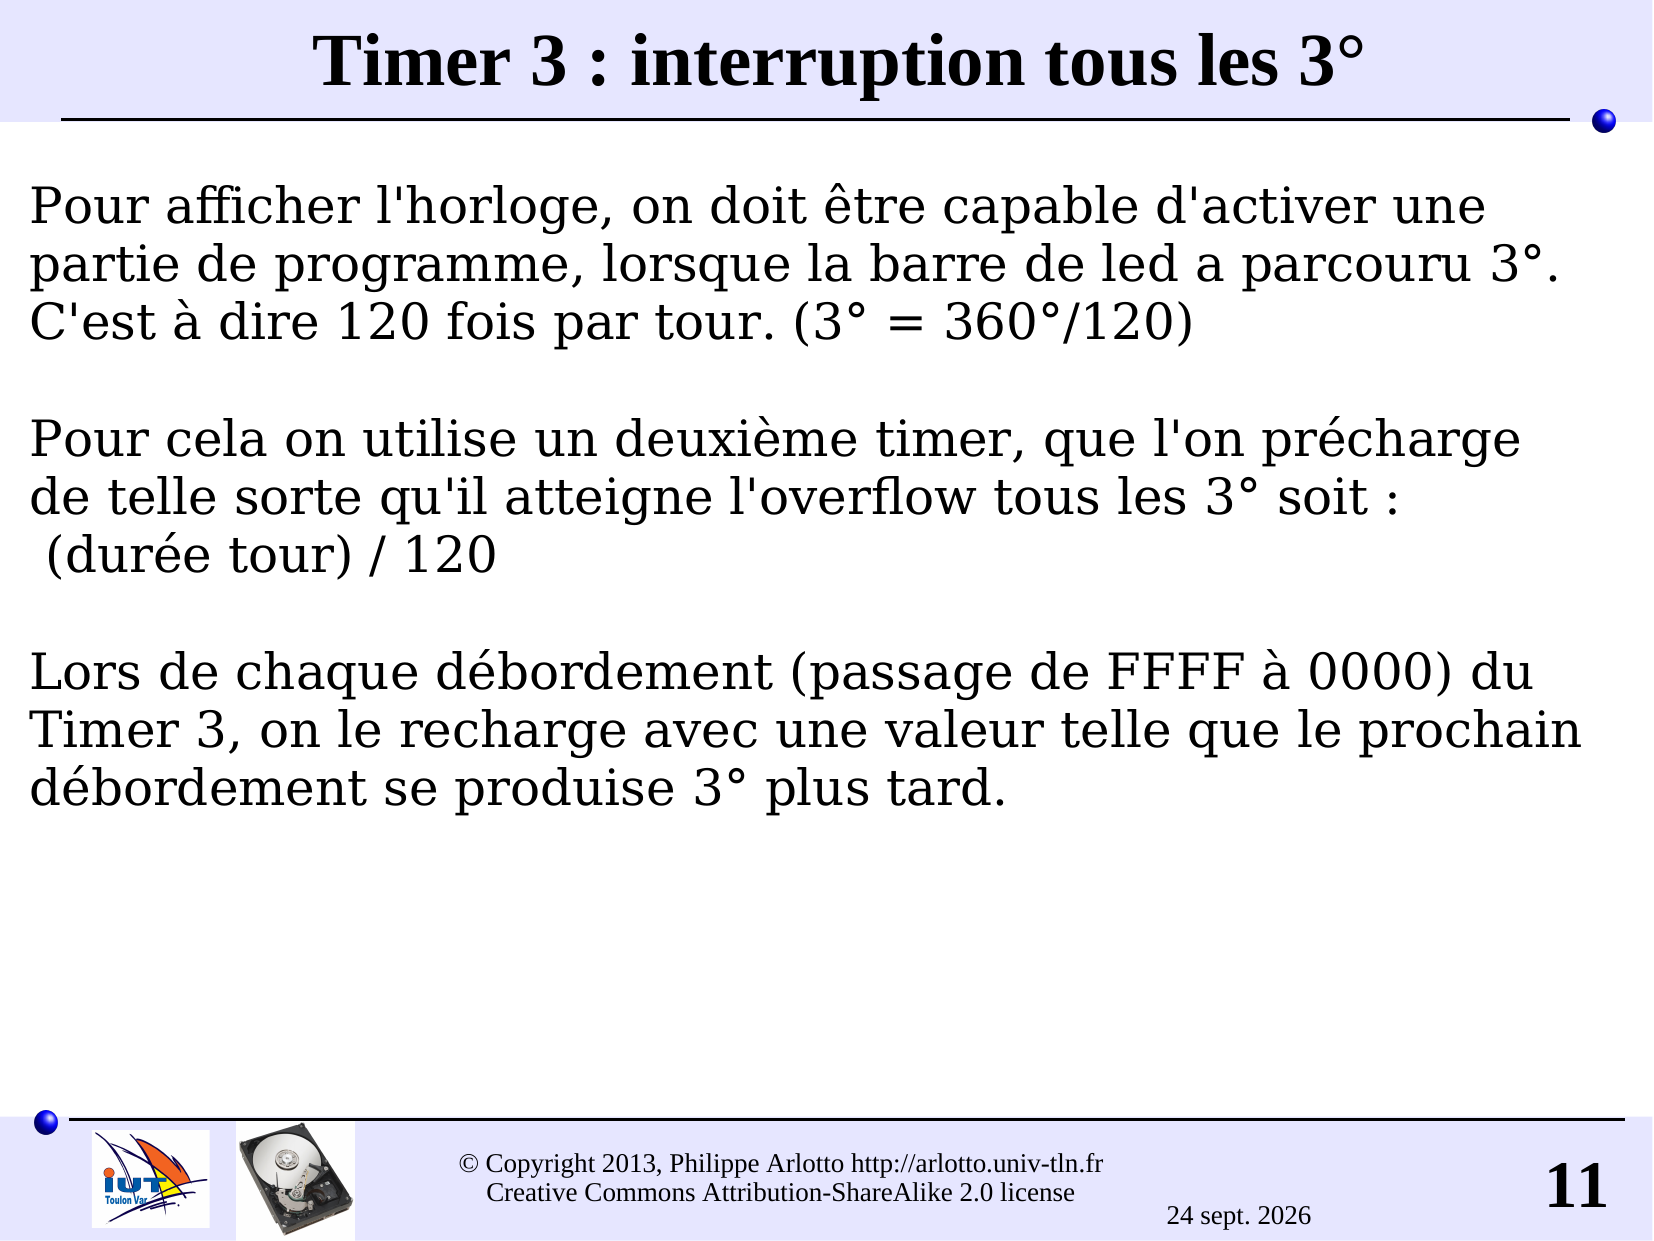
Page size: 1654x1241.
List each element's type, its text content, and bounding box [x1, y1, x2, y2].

picture [236, 1121, 355, 1241]
title Timer 3 : interruption tous les 3° [95, 11, 1585, 110]
text_box Pour afficher l'horloge, on doit être capable d'activer une partie de programme, lorsque la barre de led a parcouru 3°. C'est à dire 120 fois par tour. (3° = 360°/120) Pour cela on utilise un deuxième timer, que l'on précharge de telle sorte qu'il atteigne l'overflow tous les 3° soit : (durée tour) / 120 Lors de chaque débordement (passage de FFFF à 0000) du Timer 3, on le recharge avec une valeur telle que le prochain débordement se produise 3° plus tard. [29, 177, 1585, 935]
